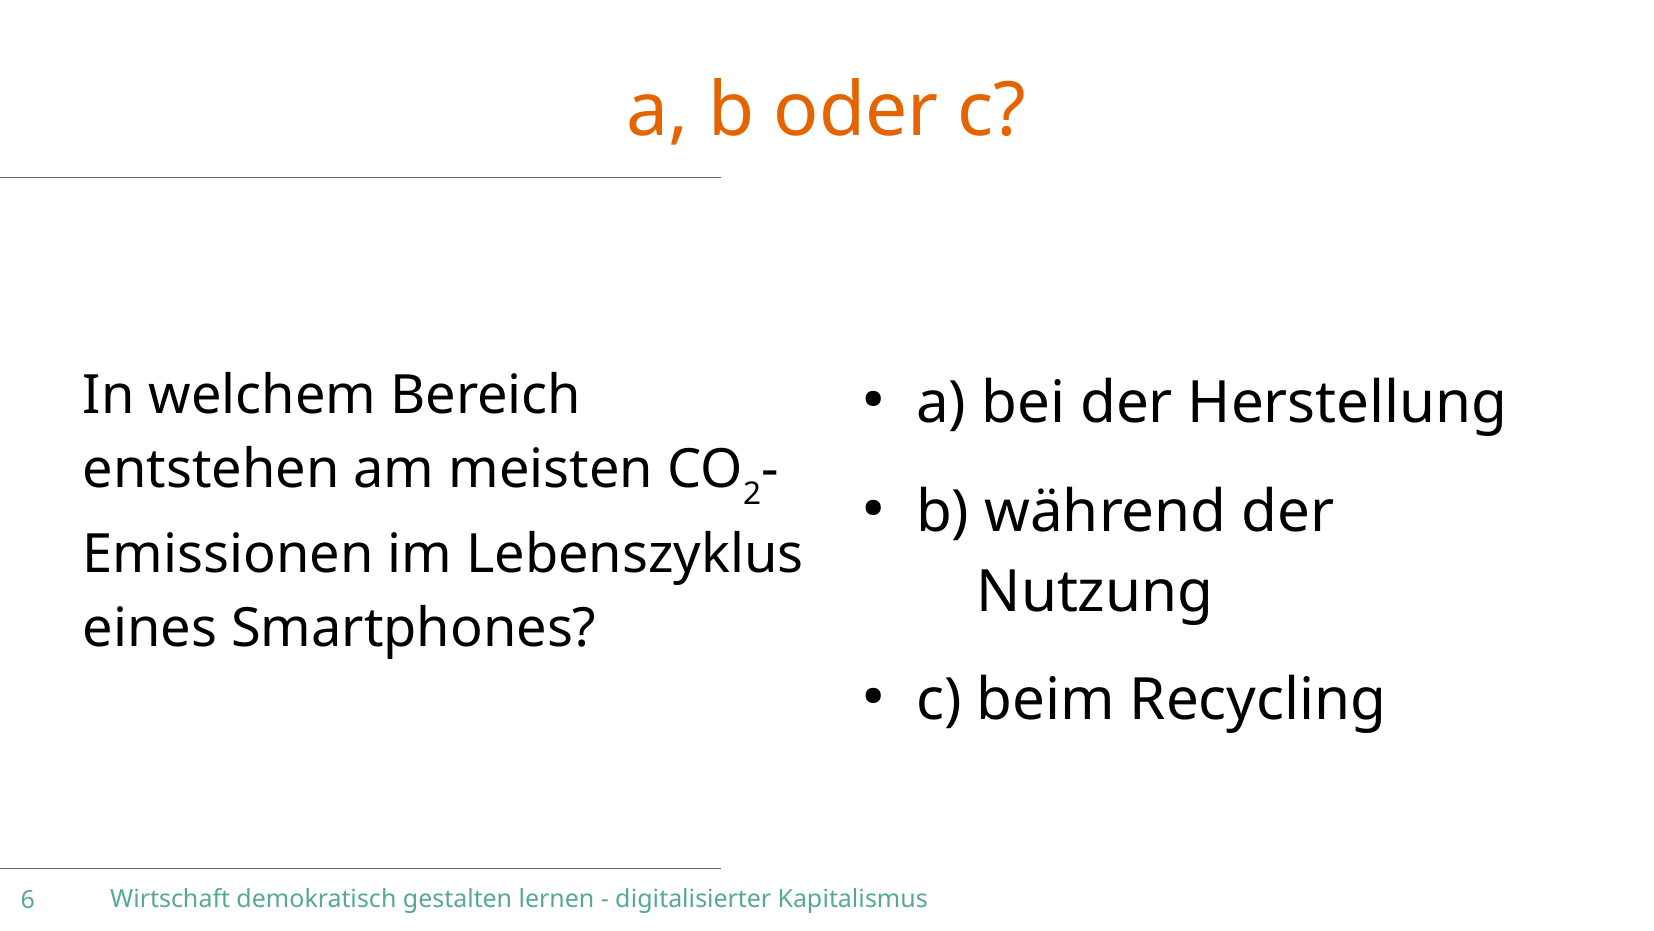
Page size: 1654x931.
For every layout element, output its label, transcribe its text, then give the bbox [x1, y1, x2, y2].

title a, b oder c? [82, 54, 1571, 143]
list a) bei der Herstellung b) während der Nutzung c) beim Recycling [845, 251, 1572, 792]
list In welchem Bereich entstehen am meisten CO2-Emissionen im Lebenszyklus eines Smartphones? [82, 251, 809, 792]
